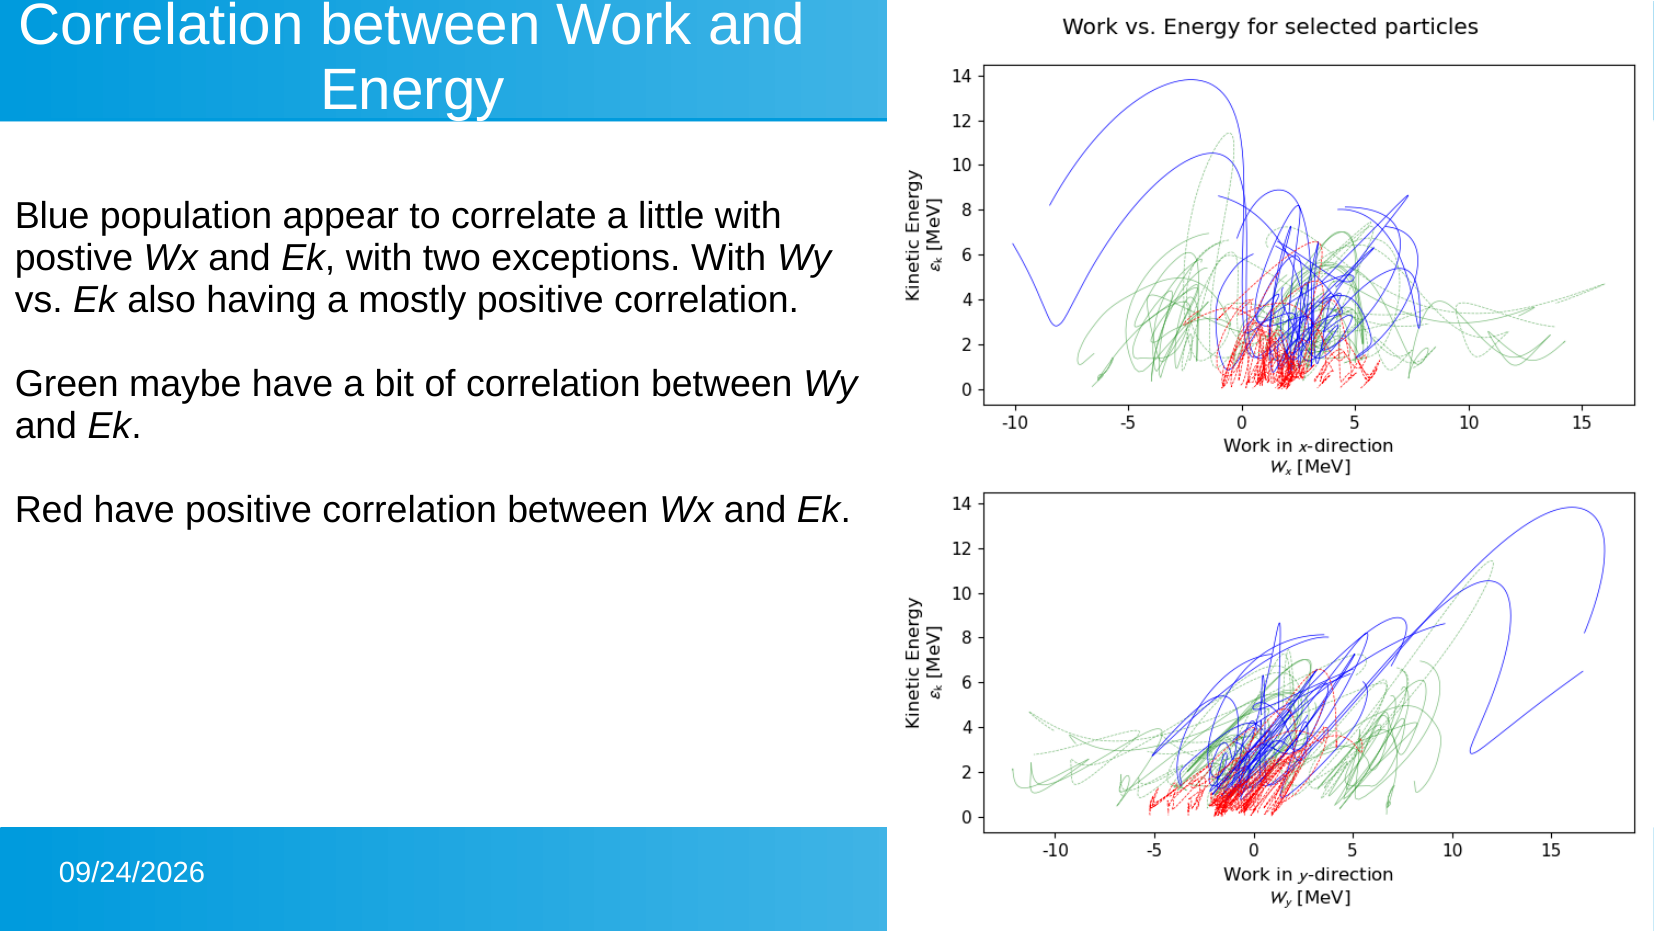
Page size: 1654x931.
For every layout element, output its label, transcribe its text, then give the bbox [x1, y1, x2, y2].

title Correlation between Work and Energy [0, 0, 826, 123]
picture [887, 0, 1654, 931]
text_box Blue population appear to correlate a little with postive Wx and Ek, with two exceptions. With Wy vs. Ek also having a mostly positive correlation. Green maybe have a bit of correlation between Wy and Ek. Red have positive correlation between Wx and Ek. [0, 187, 888, 539]
